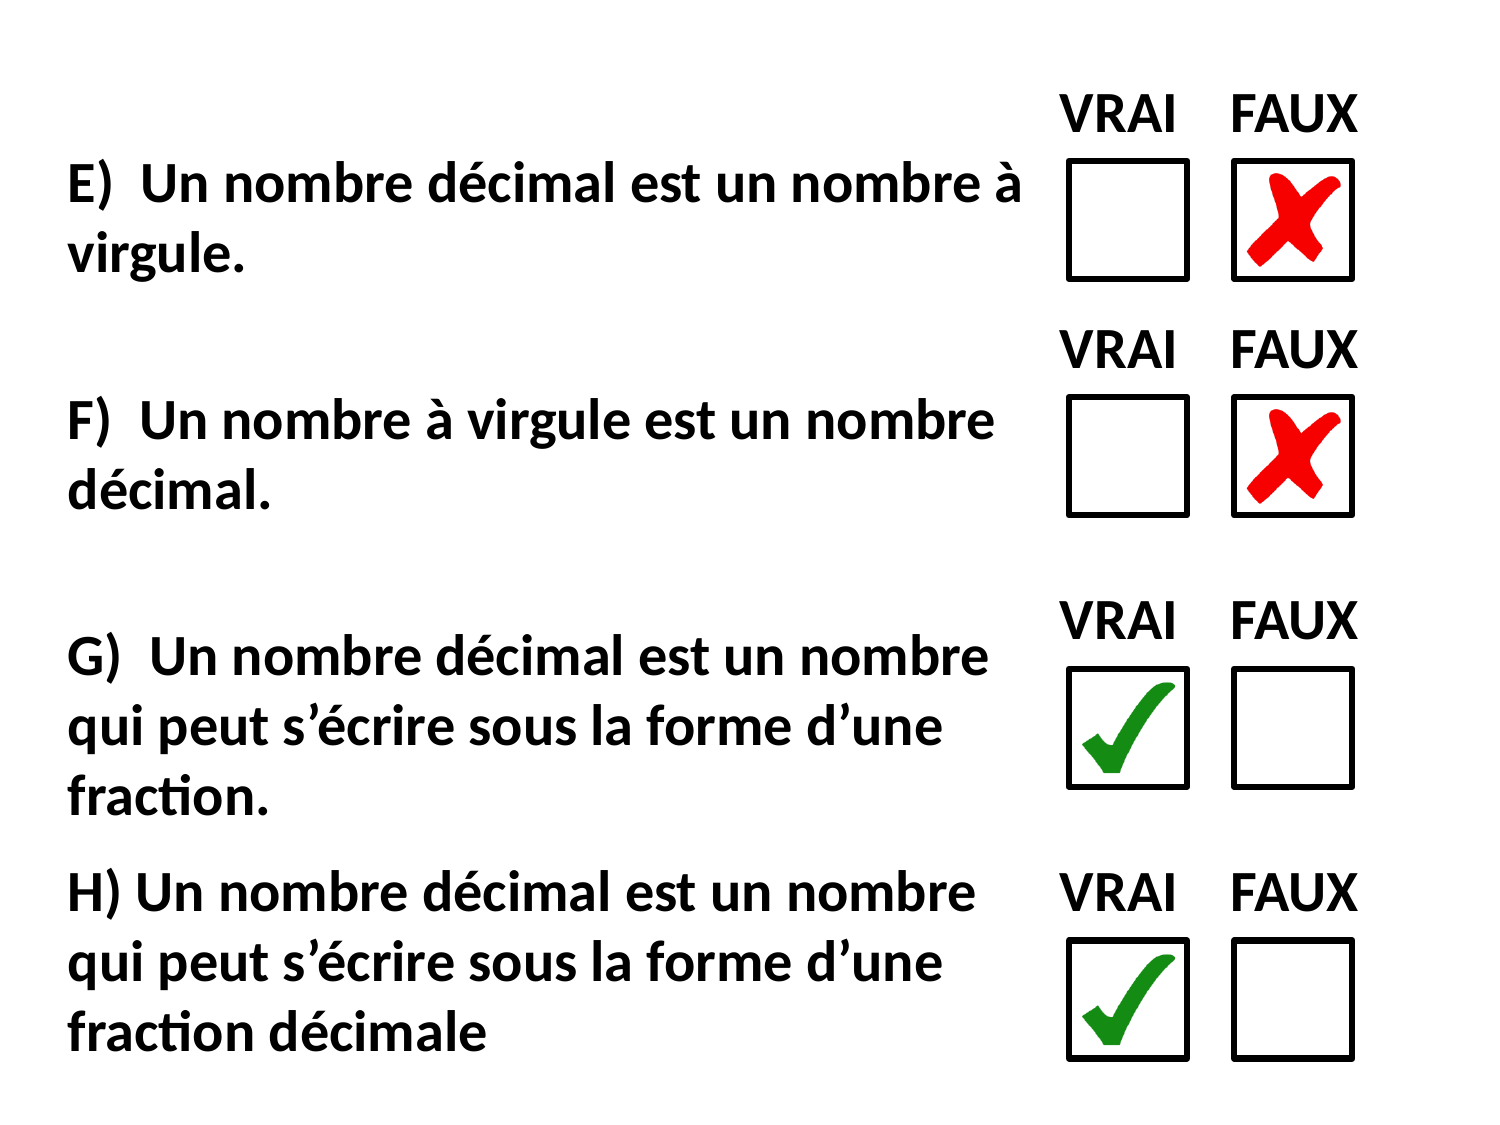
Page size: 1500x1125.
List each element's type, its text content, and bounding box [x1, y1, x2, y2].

text_box VRAI FAUX [1045, 302, 1388, 388]
text_box VRAI FAUX [1045, 846, 1388, 931]
picture [1246, 172, 1341, 267]
picture [1080, 680, 1176, 776]
text_box VRAI FAUX [1045, 66, 1388, 152]
picture [1080, 952, 1176, 1047]
text_box E) Un nombre décimal est un nombre à virgule. [53, 137, 1046, 292]
picture [1246, 408, 1341, 504]
text_box H) Un nombre décimal est un nombre qui peut s’écrire sous la forme d’une fraction décimale [53, 846, 1046, 1071]
text_box G) Un nombre décimal est un nombre qui peut s’écrire sous la forme d’une fraction. [53, 609, 1046, 835]
text_box F) Un nombre à virgule est un nombre décimal. [53, 373, 1046, 529]
text_box VRAI FAUX [1045, 574, 1388, 660]
